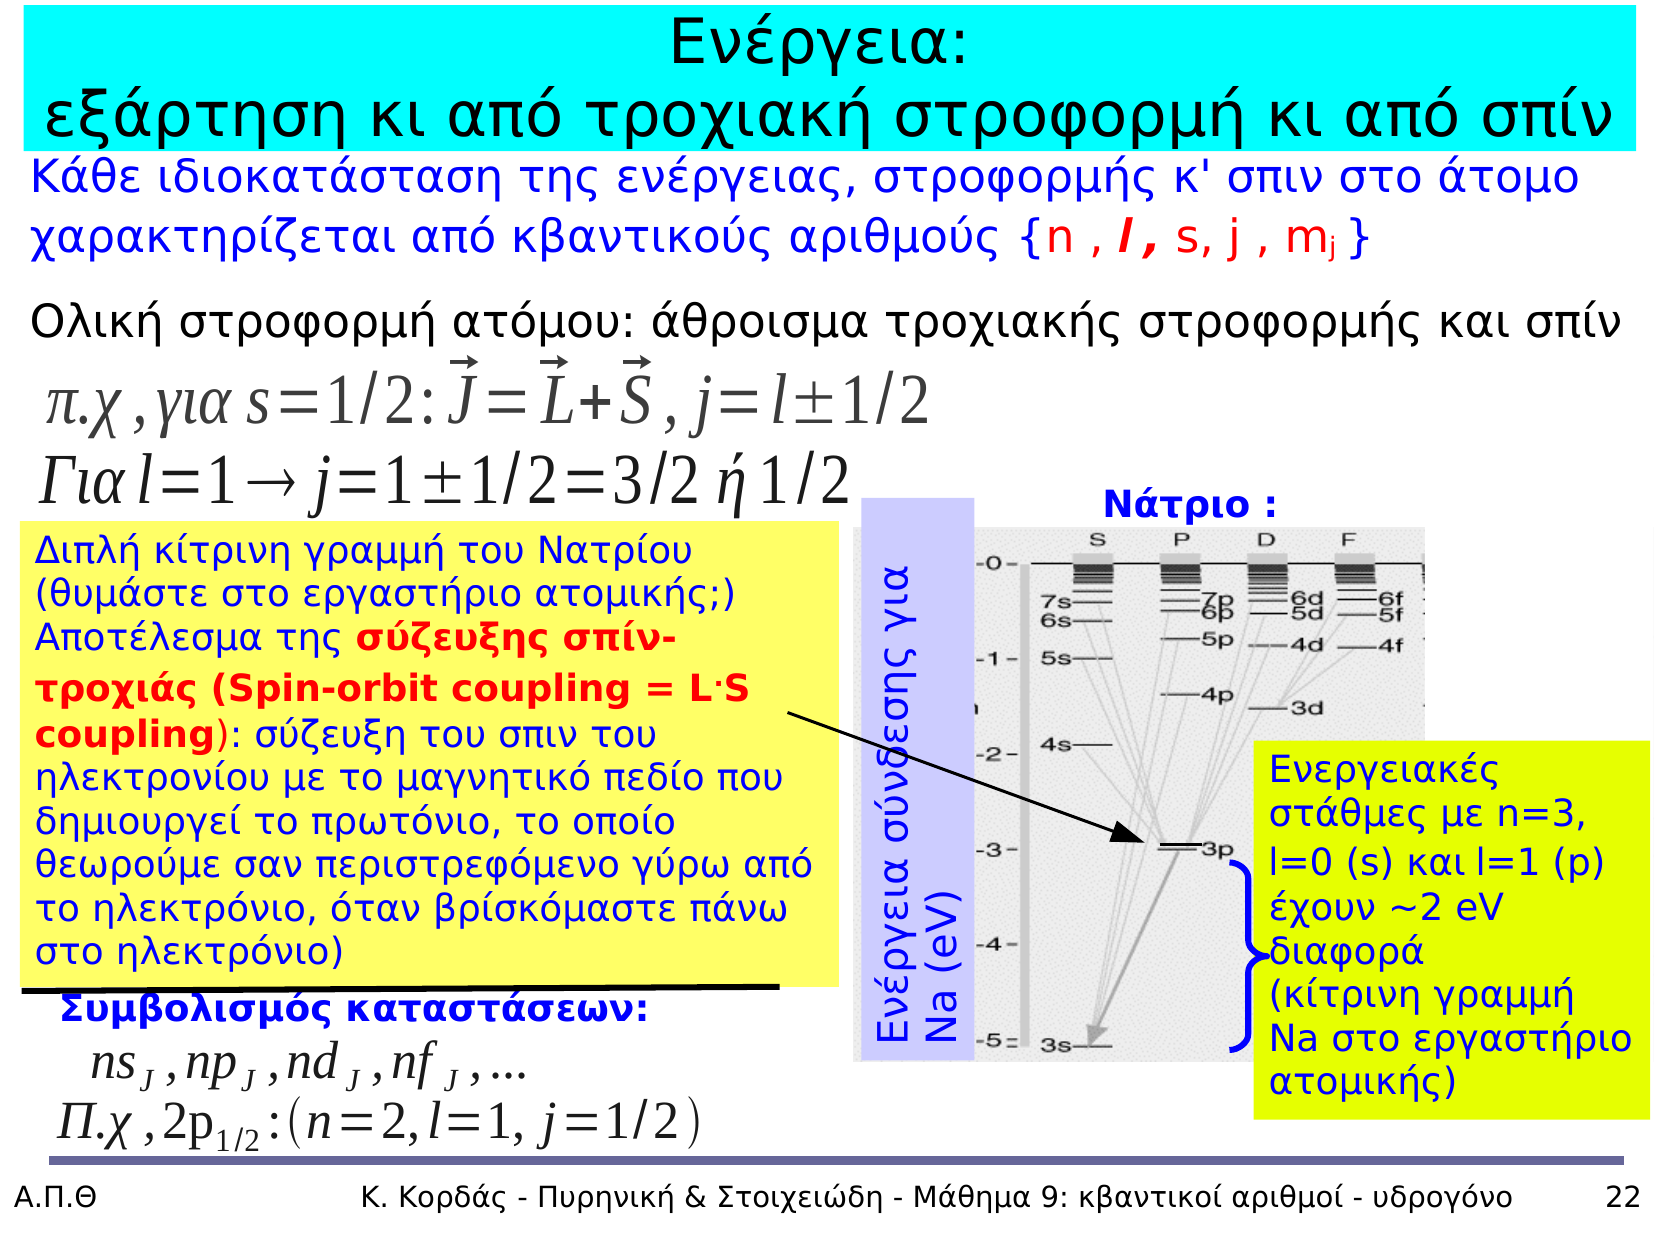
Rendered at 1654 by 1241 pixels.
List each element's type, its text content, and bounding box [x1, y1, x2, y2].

picture [853, 527, 861, 737]
text_box Ενέργεια σύνδεσης για Na (eV) [861, 742, 975, 1061]
text_box Συμβολισμός καταστάσεων: [44, 991, 695, 1038]
text_box Νάτριο : [1087, 475, 1351, 535]
title Eνέργεια: εξάρτηση κι από τροχιακή στροφορμή κι από σπίν [23, 5, 1637, 152]
text_box Ενέργεια σύνδεσης για Na (eV) [861, 497, 975, 778]
chart [41, 1027, 714, 1161]
chart [20, 351, 954, 521]
text_box Ενεργειακές στάθμες με n=3, l=0 (s) και l=1 (p) έχουν ~2 eV διαφορά (κίτρινη γραμμή Na στο εργαστήριο ατομικής) [1253, 740, 1651, 1120]
text_box Συμβολισμός καταστάσεων: [44, 979, 695, 987]
text_box Διπλή κίτρινη γραμμή του Νατρίου (θυμάστε στο εργαστήριο ατομικής;) Αποτέλεσμα της σύζευξης σπίν-τροχιάς (Spin-orbit coupling = L.S coupling): σύζευξη του σπιν του ηλεκτρονίου με το μαγνητικό πεδίο που δημιουργεί το πρωτόνιο, το οποίο θεωρούμε σαν περιστρεφόμενο γύρω από το ηλεκτρόνιο, όταν βρίσκόμαστε πάνω στο ηλεκτρόνιο) [19, 521, 839, 987]
list Κάθε ιδιοκατάσταση της ενέργειας, στροφορμής κ' σπιν στο άτομο χαρακτηρίζεται από κβαντικούς αριθμούς {n , l , s, j , mj } Ολική στροφορμή ατόμου: άθροισμα τροχιακής στροφορμής και σπίν [0, 150, 1641, 359]
text_box [1424, 524, 1654, 1088]
picture [853, 527, 1424, 1062]
